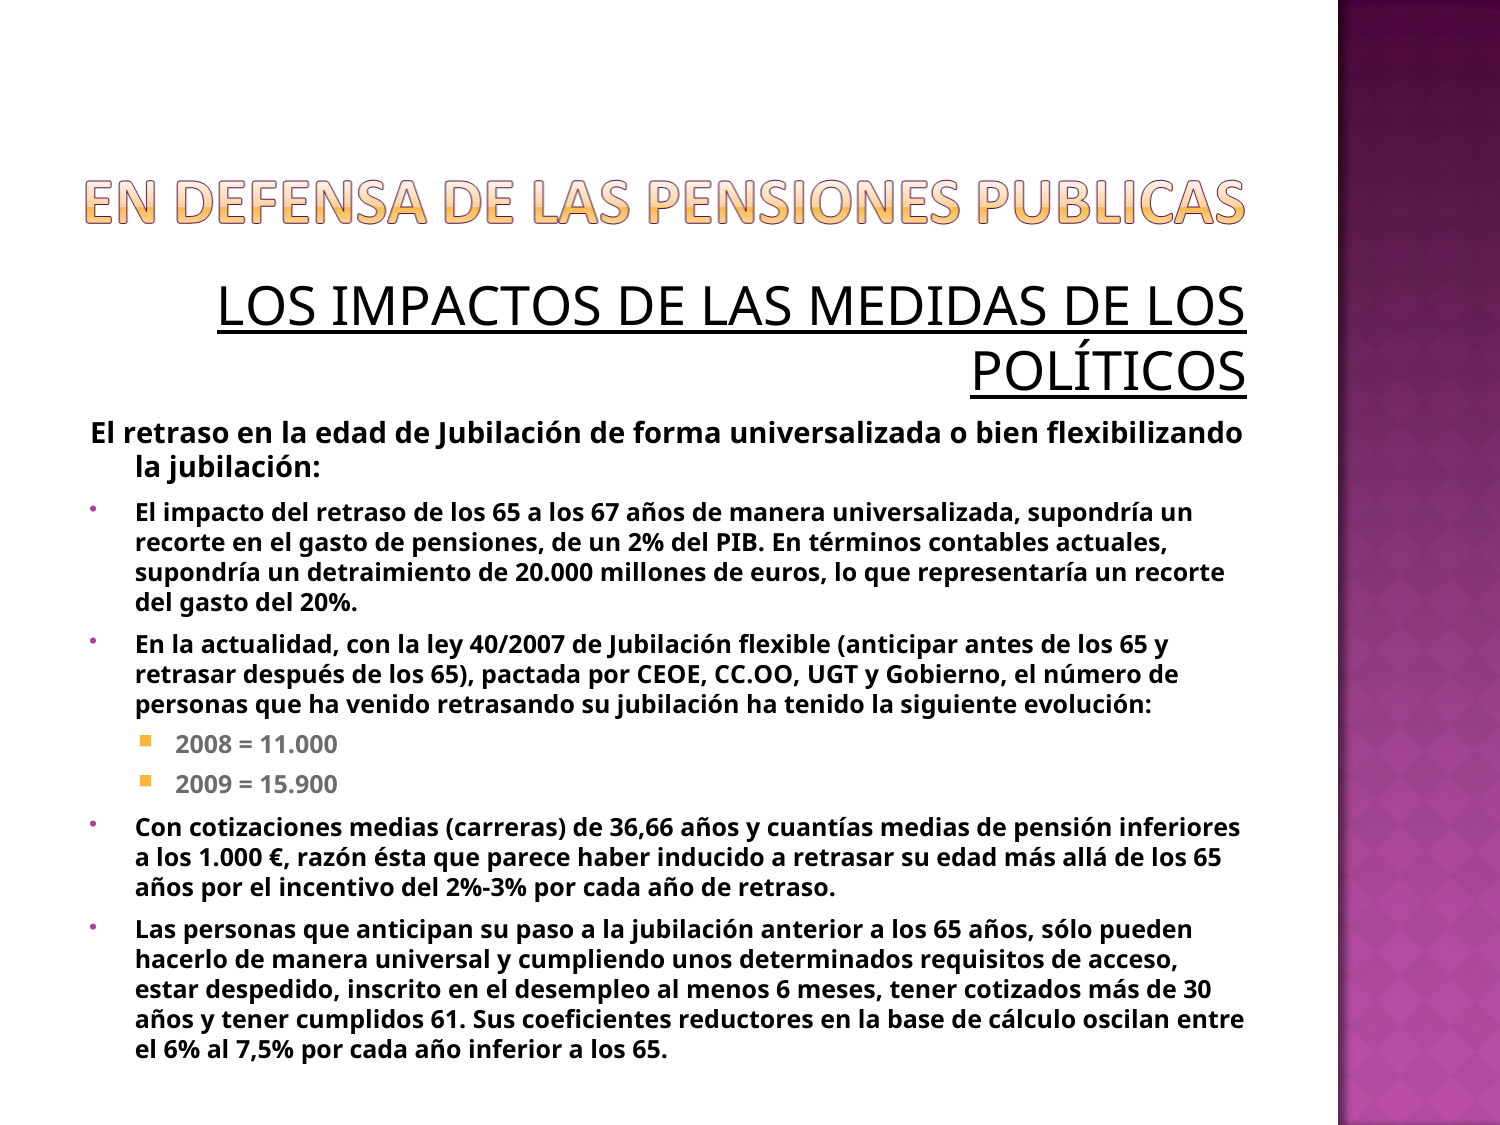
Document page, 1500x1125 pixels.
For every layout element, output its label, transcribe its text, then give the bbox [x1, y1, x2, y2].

list LOS IMPACTOS DE LAS MEDIDAS DE LOS POLÍTICOS El retraso en la edad de Jubilación de forma universalizada o bien flexibilizando la jubilación: El impacto del retraso de los 65 a los 67 años de manera universalizada, supondría un recorte en el gasto de pensiones, de un 2% del PIB. En términos contables actuales, supondría un detraimiento de 20.000 millones de euros, lo que representaría un recorte del gasto del 20%. En la actualidad, con la ley 40/2007 de Jubilación flexible (anticipar antes de los 65 y retrasar después de los 65), pactada por CEOE, CC.OO, UGT y Gobierno, el número de personas que ha venido retrasando su jubilación ha tenido la siguiente evolución: 2008 = 11.000 2009 = 15.900 Con cotizaciones medias (carreras) de 36,66 años y cuantías medias de pensión inferiores a los 1.000 €, razón ésta que parece haber inducido a retrasar su edad más allá de los 65 años por el incentivo del 2%-3% por cada año de retraso. Las personas que anticipan su paso a la jubilación anterior a los 65 años, sólo pueden hacerlo de manera universal y cumpliendo unos determinados requisitos de acceso, estar despedido, inscrito en el desempleo al menos 6 meses, tener cotizados más de 30 años y tener cumplidos 61. Sus coeficientes reductores en la base de cálculo oscilan entre el 6% al 7,5% por cada año inferior a los 65. [75, 263, 1263, 1060]
text_box [41, 52, 1287, 241]
picture [1337, 0, 1500, 1125]
